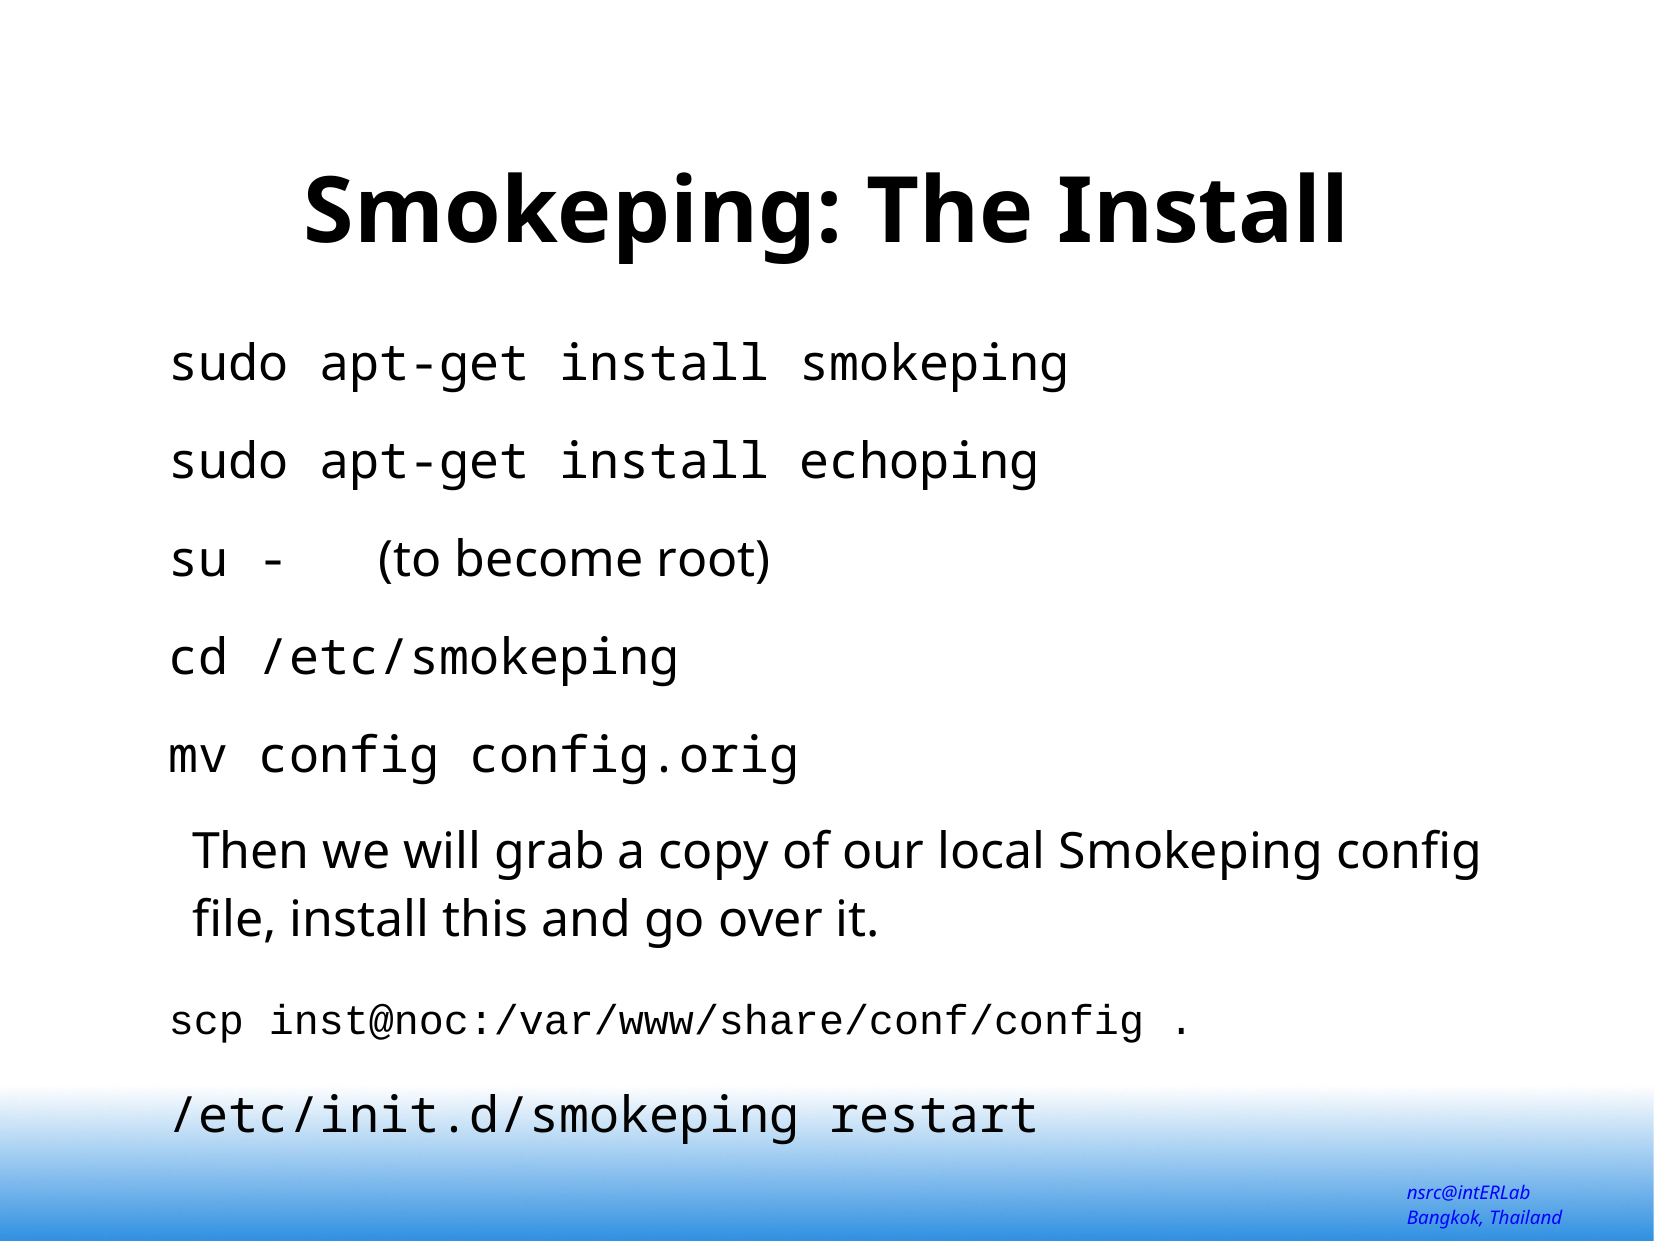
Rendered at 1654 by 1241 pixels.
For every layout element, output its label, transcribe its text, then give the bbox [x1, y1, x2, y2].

title Smokeping: The Install [121, 102, 1534, 311]
list sudo apt-get install smokeping sudo apt-get install echoping su - (to become root) cd /etc/smokeping mv config config.orig Then we will grab a copy of our local Smokeping config file, install this and go over it. scp inst@noc:/var/www/share/conf/config . /etc/init.d/smokeping restart [121, 327, 1559, 1144]
picture [0, 1083, 1654, 1241]
